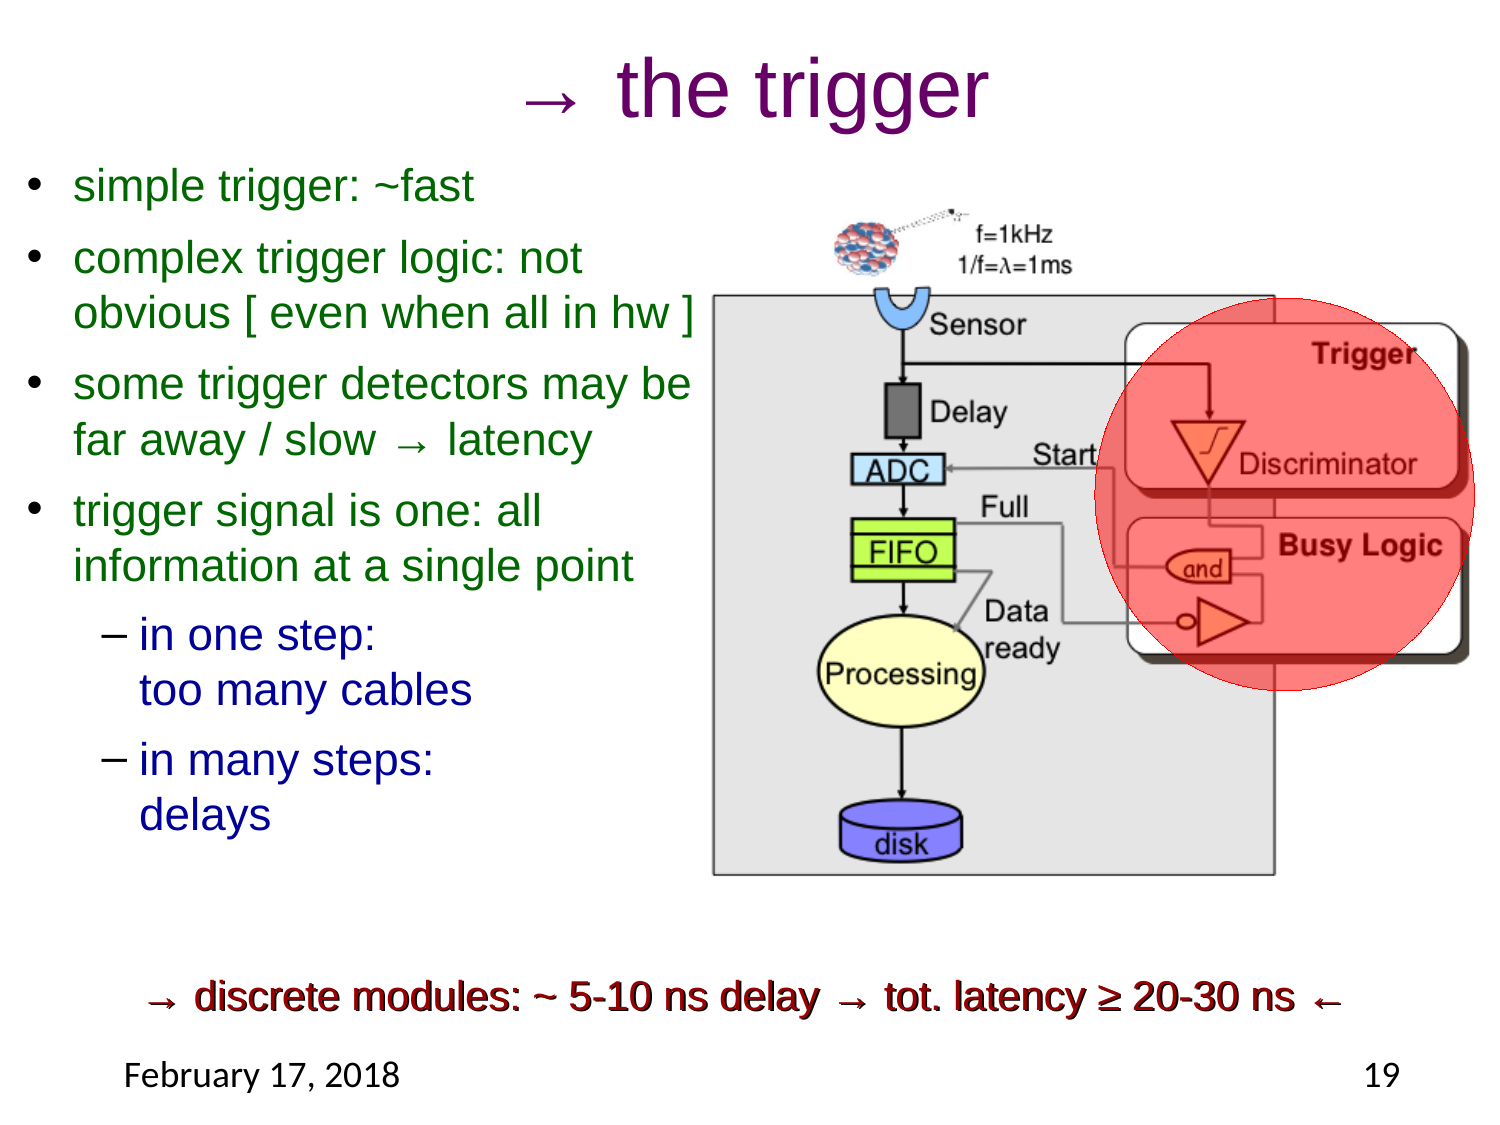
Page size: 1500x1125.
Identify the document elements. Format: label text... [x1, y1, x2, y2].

text_box [1094, 298, 1475, 691]
title → discrete modules: ~ 5-10 ns delay → tot. latency ≥ 20-30 ns ← [0, 909, 1489, 1077]
list simple trigger: ~fast complex trigger logic: not obvious [ even when all in hw ] some trigger detectors may be far away / slow → latency trigger signal is one: all information at a single point in one step: too many cables in many steps: delays [11, 148, 736, 909]
title → the trigger [6, 0, 1495, 169]
picture [736, 197, 1471, 896]
